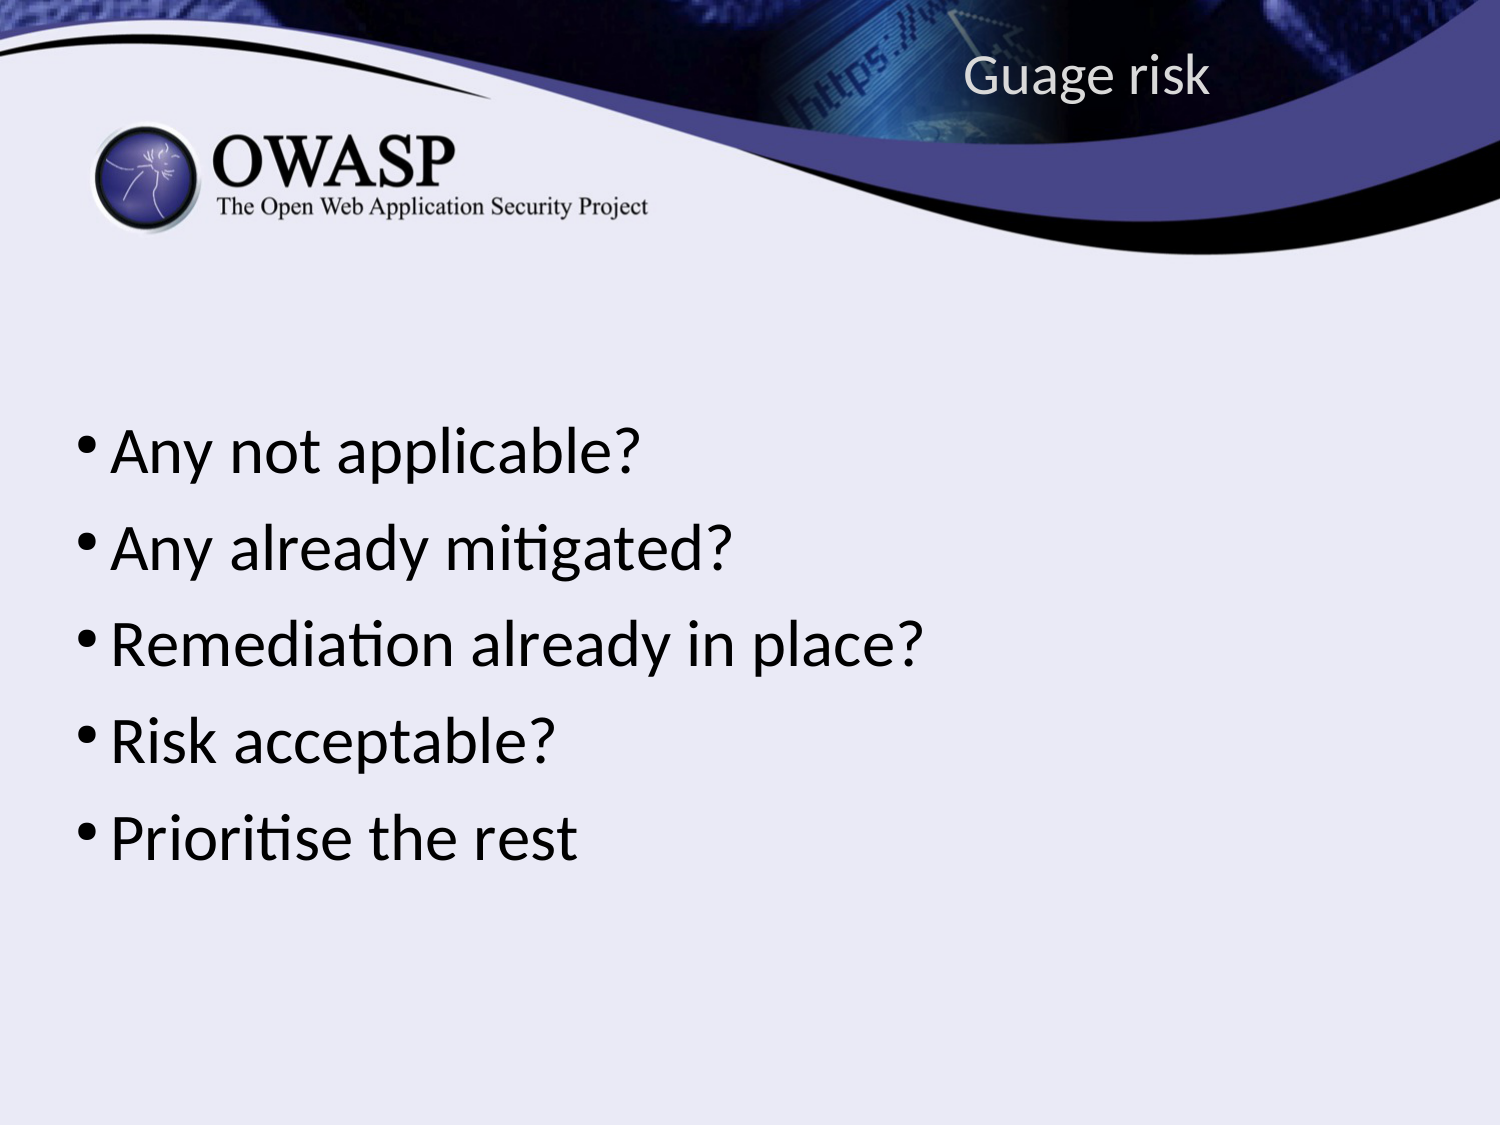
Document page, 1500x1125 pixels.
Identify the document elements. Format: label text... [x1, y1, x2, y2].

picture [0, 0, 1500, 1125]
subtitle Any not applicable? Any already mitigated? Remediation already in place? Risk acceptable? Prioritise the rest [75, 262, 1426, 1018]
title Guage risk [699, 0, 1476, 149]
